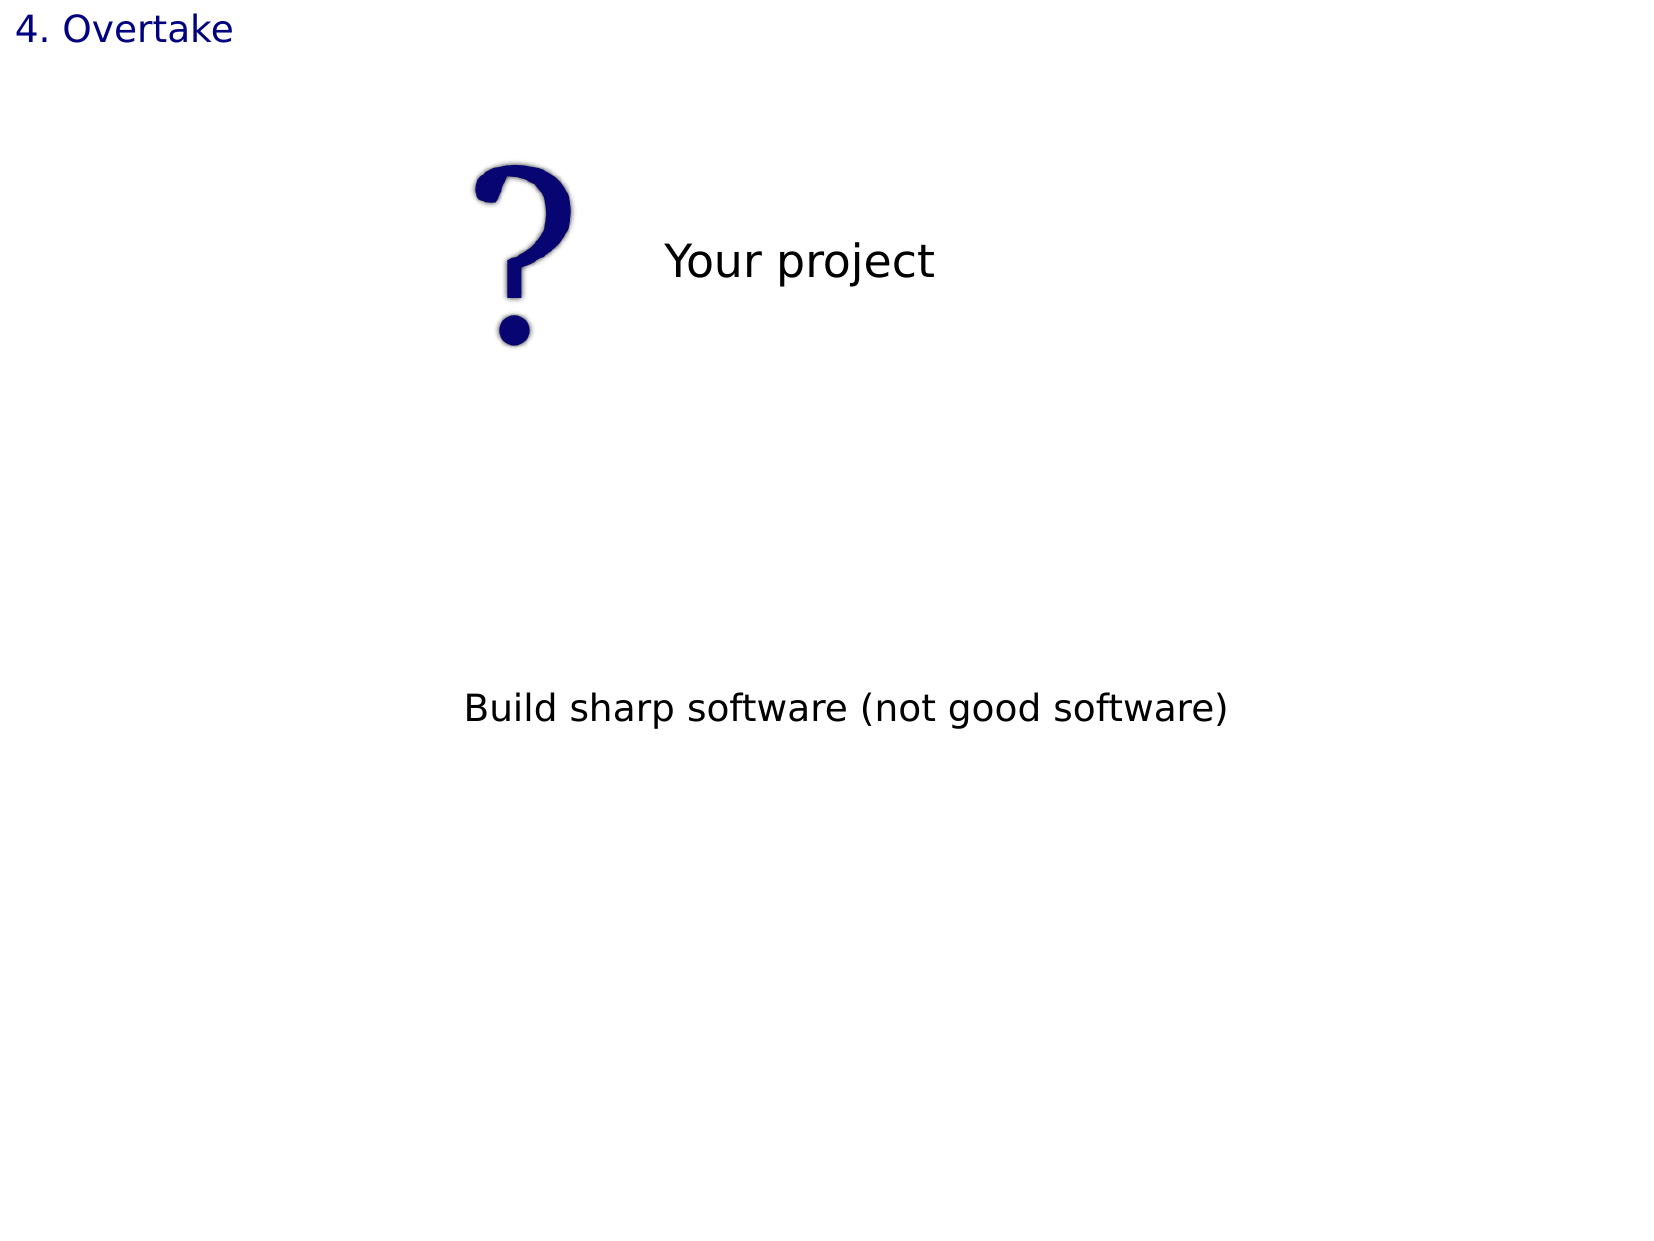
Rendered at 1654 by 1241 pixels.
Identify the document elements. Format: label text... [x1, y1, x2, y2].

picture [442, 127, 621, 355]
text_box Your project [649, 227, 1329, 296]
text_box Build sharp software (not good software) [413, 679, 1565, 738]
text_box 4. Overtake [0, 0, 768, 59]
